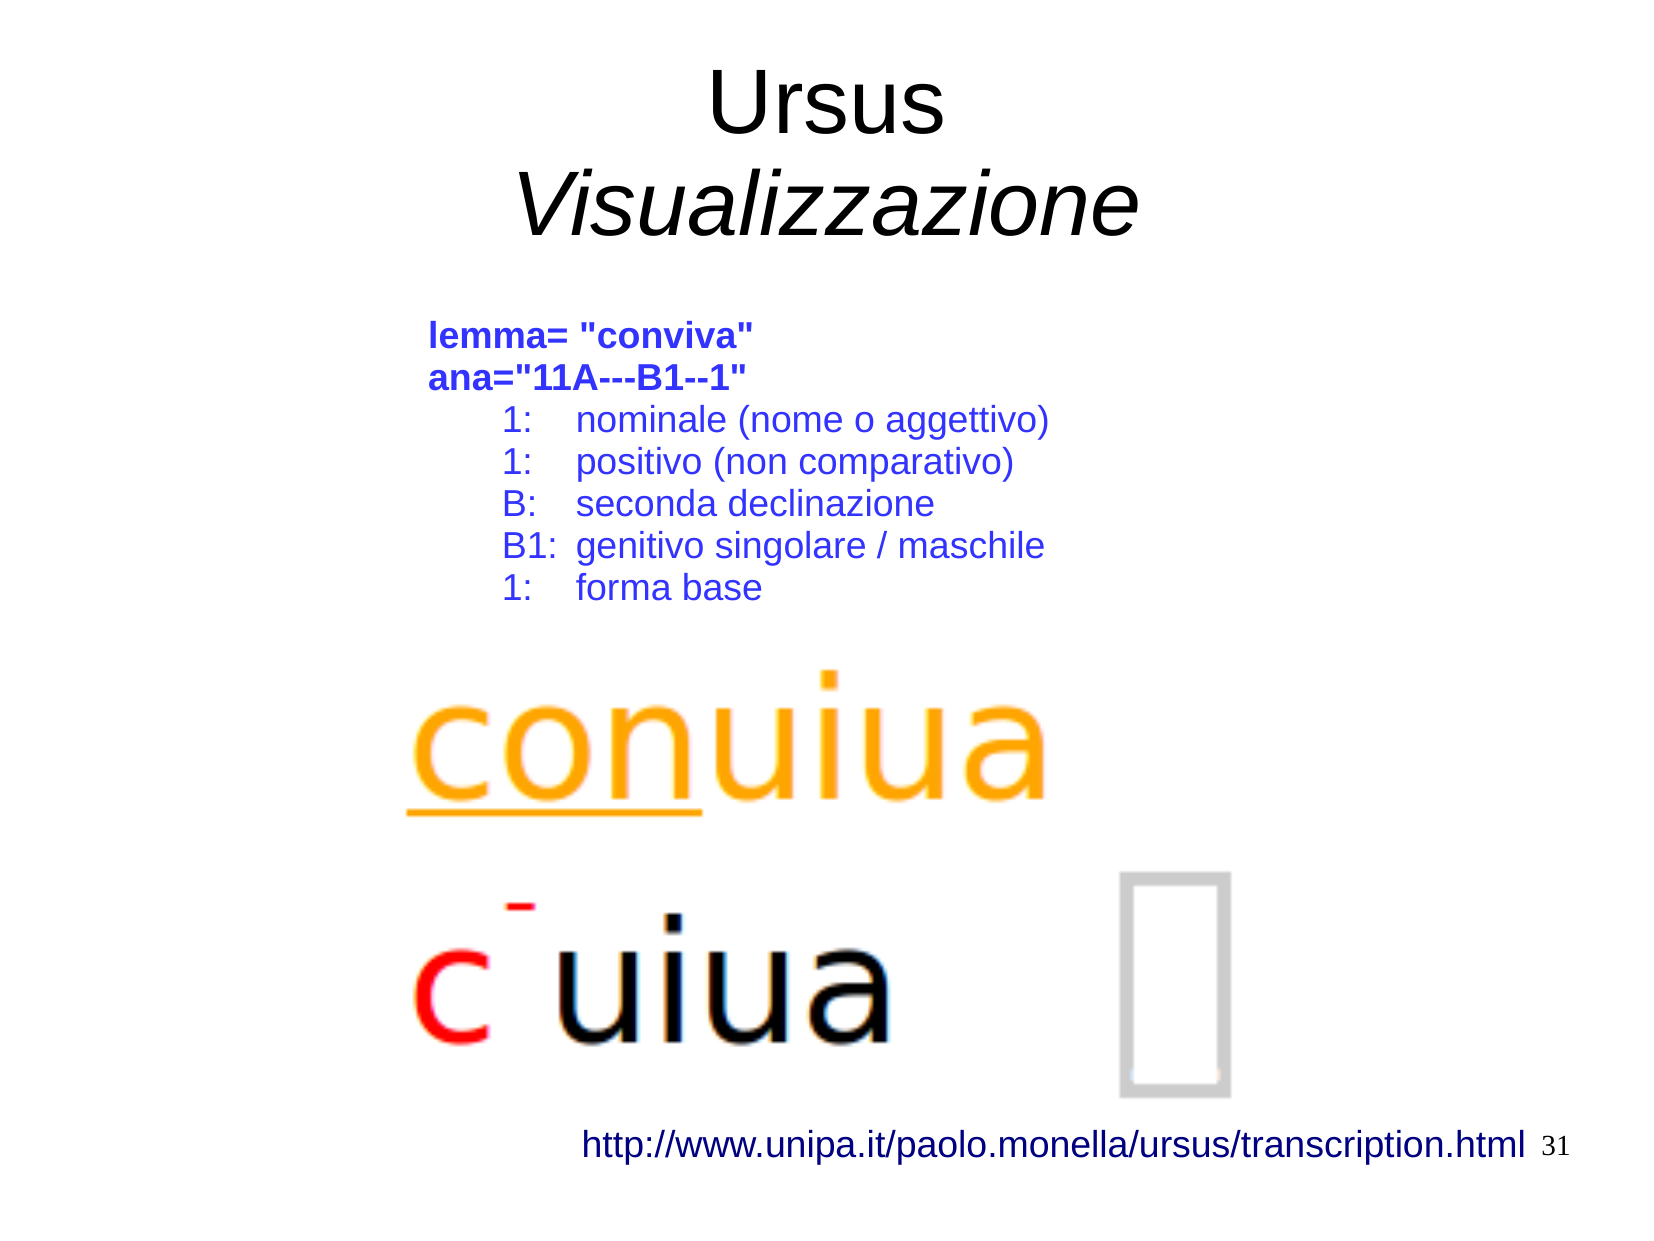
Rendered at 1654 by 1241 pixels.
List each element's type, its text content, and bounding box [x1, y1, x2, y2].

text_box http://www.unipa.it/paolo.monella/ursus/transcription.html [566, 1116, 1548, 1216]
picture [380, 414, 1274, 1134]
title Ursus Visualizzazione [82, 49, 1571, 257]
text_box lemma= "conviva" ana="11A---B1--1" 1: nominale (nome o aggettivo) 1: positivo (non comparativo) B: seconda declinazione B1: genitivo singolare / maschile 1: forma base [413, 307, 1300, 658]
